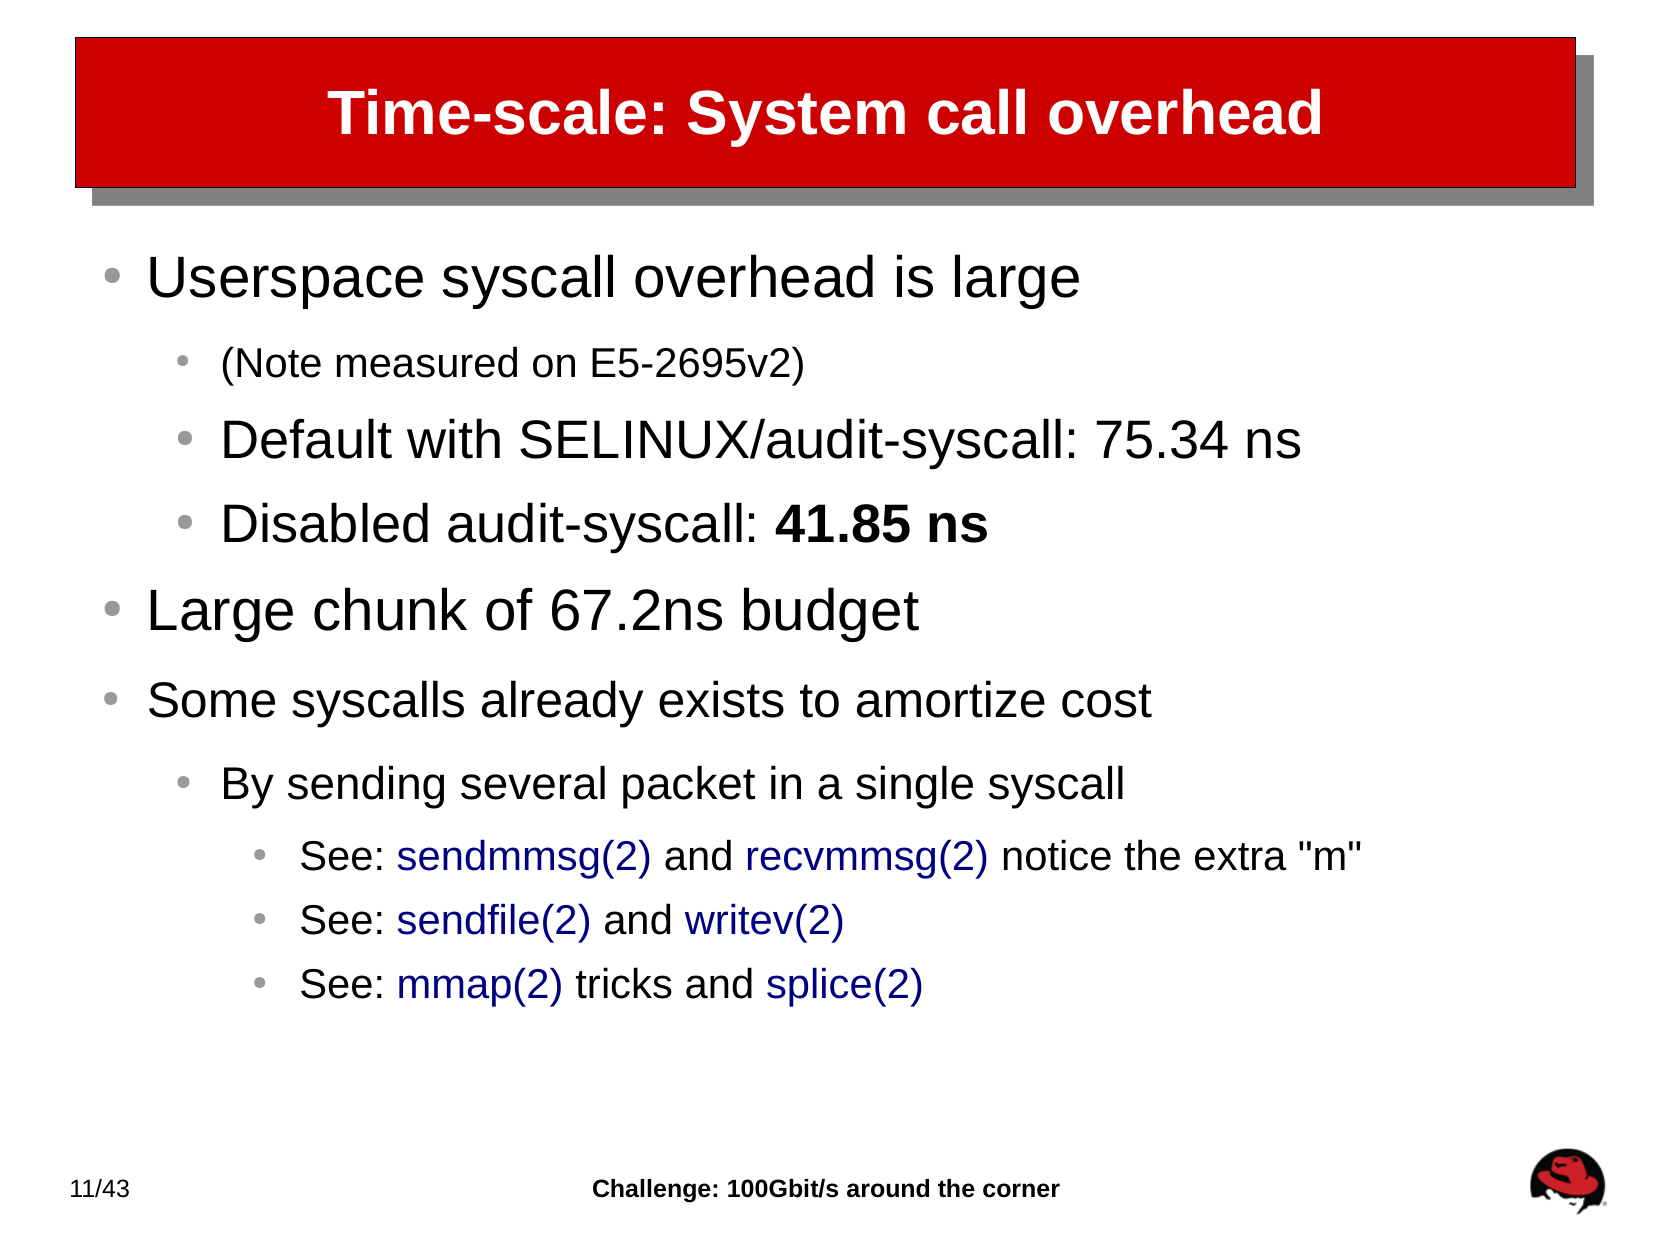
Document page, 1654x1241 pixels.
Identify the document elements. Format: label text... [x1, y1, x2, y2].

list Userspace syscall overhead is large (Note measured on E5-2695v2) Default with SELINUX/audit-syscall: 75.34 ns Disabled audit-syscall: 41.85 ns Large chunk of 67.2ns budget Some syscalls already exists to amortize cost By sending several packet in a single syscall See: sendmmsg(2) and recvmmsg(2) notice the extra "m" See: sendfile(2) and writev(2) See: mmap(2) tricks and splice(2) [86, 244, 1576, 1039]
title Time-scale: System call overhead [82, 37, 1571, 188]
picture [1529, 1146, 1613, 1224]
